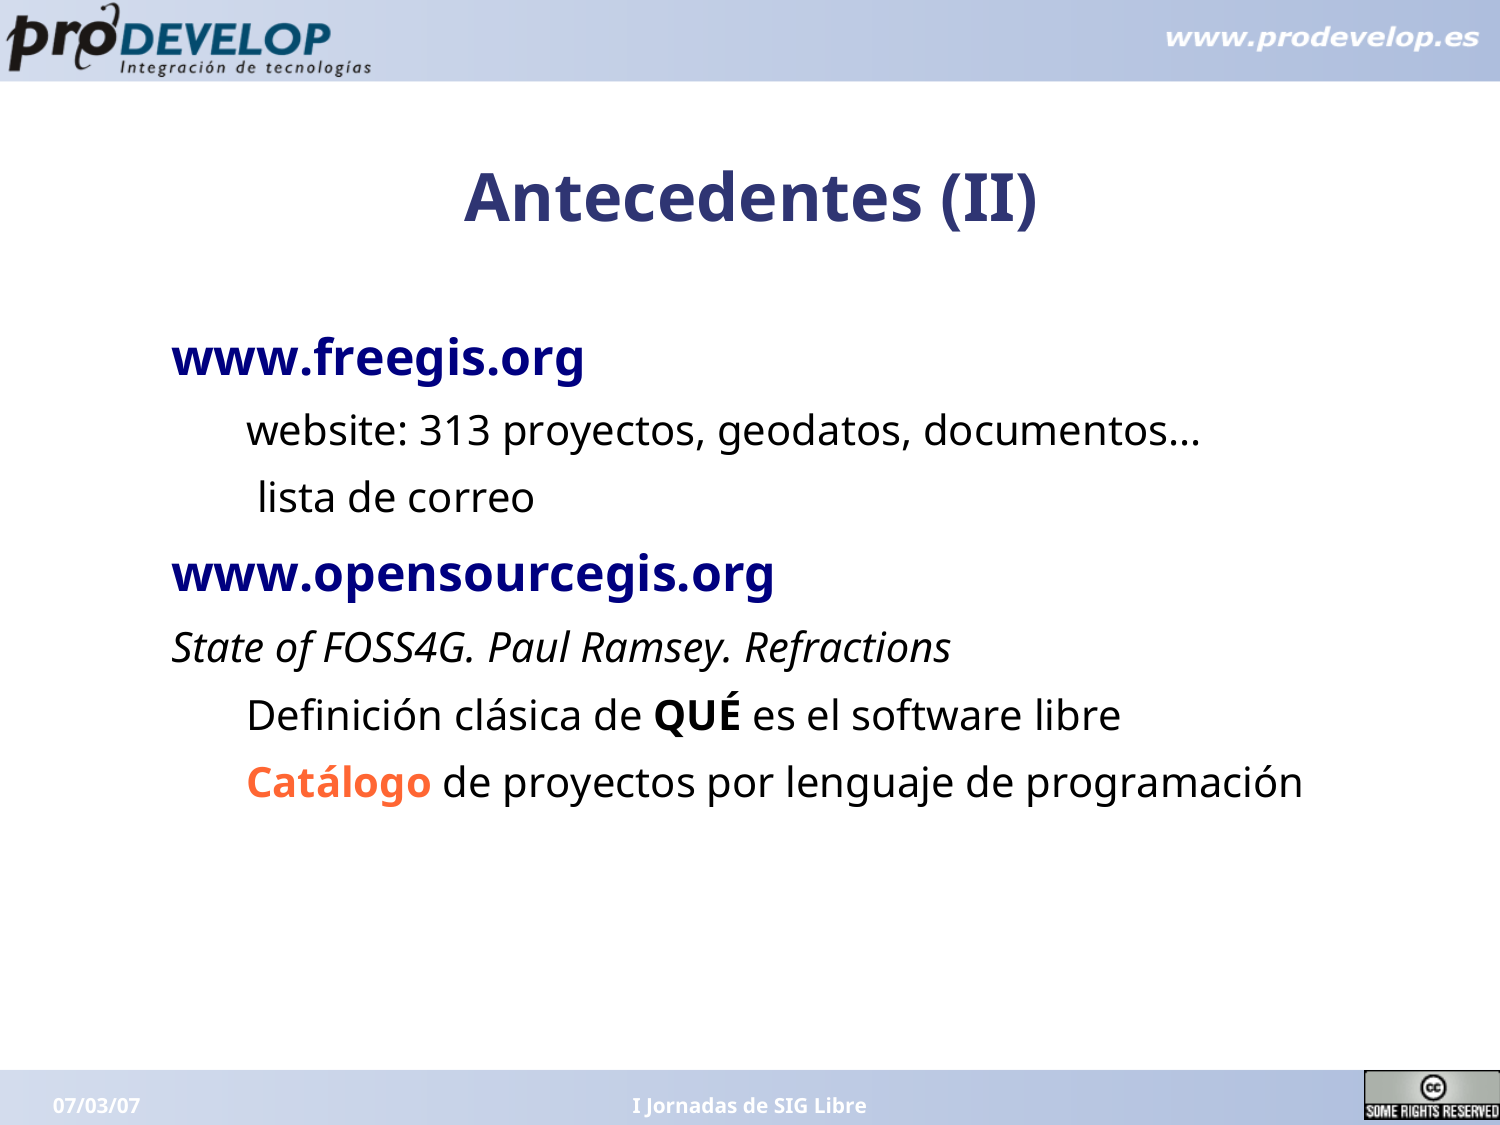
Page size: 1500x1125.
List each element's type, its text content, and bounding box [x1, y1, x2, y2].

title Antecedentes (II) [76, 101, 1427, 290]
list www.freegis.org website: 313 proyectos, geodatos, documentos... lista de correo www.opensourcegis.org State of FOSS4G. Paul Ramsey. Refractions Definición clásica de QUÉ es el software libre Catálogo de proyectos por lenguaje de programación [156, 314, 1344, 1006]
picture [0, 0, 1500, 1125]
